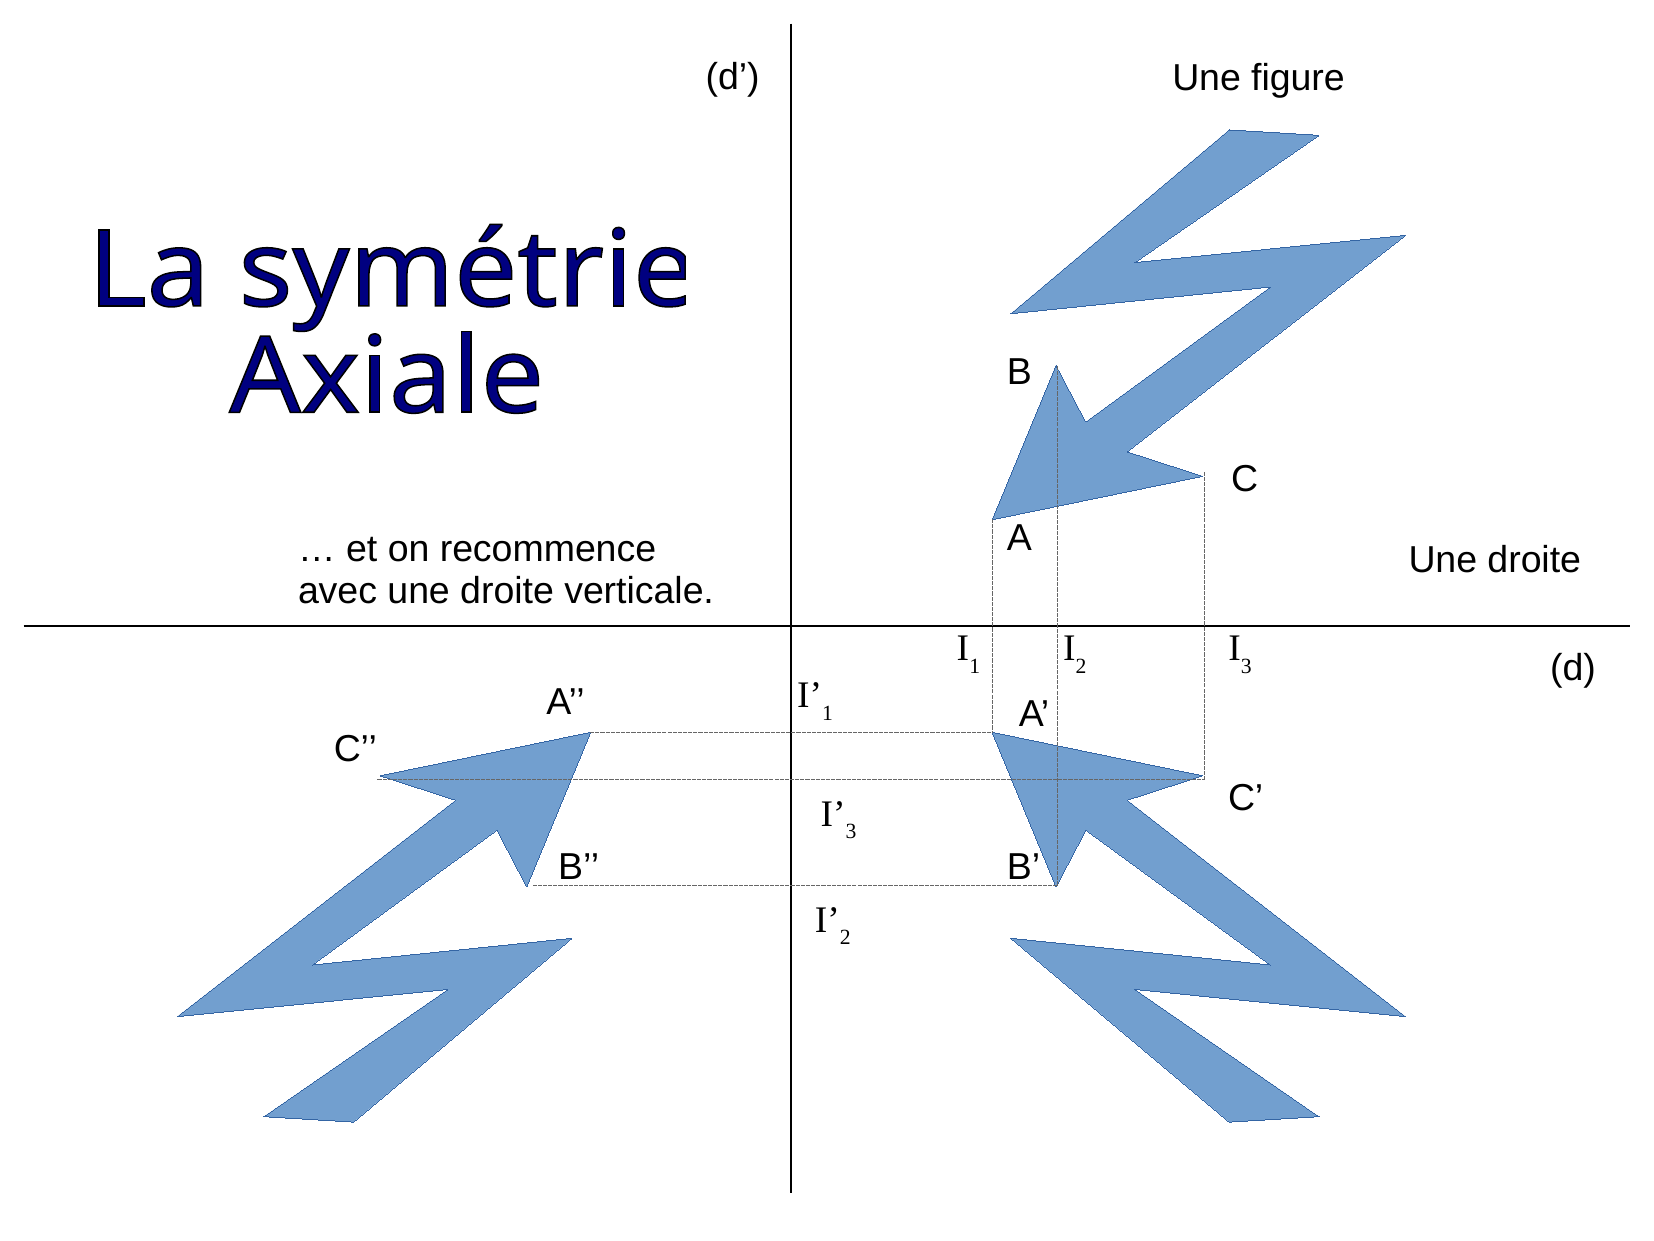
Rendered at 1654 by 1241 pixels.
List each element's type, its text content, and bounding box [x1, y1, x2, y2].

text_box La symétrie Axiale [98, 229, 144, 306]
text_box La symétrie Axiale [244, 247, 288, 307]
text_box A’’ [531, 673, 603, 732]
text_box La symétrie Axiale [567, 247, 603, 306]
text_box I’2 [791, 891, 875, 957]
text_box A [992, 508, 1063, 567]
text_box C’ [1213, 768, 1285, 827]
text_box [177, 732, 591, 1123]
text_box B’’ [543, 838, 615, 897]
text_box I2 [1039, 619, 1111, 686]
text_box La symétrie Axiale [358, 247, 446, 306]
text_box La symétrie Axiale [460, 247, 512, 307]
text_box La symétrie Axiale [369, 355, 380, 413]
text_box I’1 [779, 667, 851, 733]
text_box B [992, 343, 1063, 402]
text_box La symétrie Axiale [519, 235, 556, 307]
text_box Une droite [1393, 531, 1607, 589]
text_box La symétrie Axiale [394, 354, 443, 414]
text_box La symétrie Axiale [461, 331, 472, 413]
text_box C [1216, 449, 1288, 508]
text_box I1 [933, 619, 1004, 686]
text_box B’ [992, 838, 1063, 921]
text_box I’3 [791, 785, 886, 851]
text_box La symétrie Axiale [479, 224, 502, 242]
text_box (d’) [690, 48, 786, 119]
text_box La symétrie Axiale [639, 247, 686, 307]
text_box La symétrie Axiale [292, 248, 350, 332]
text_box La symétrie Axiale [302, 355, 359, 413]
text_box [996, 129, 1406, 508]
text_box [992, 732, 1406, 1123]
text_box (d) [1535, 638, 1630, 709]
text_box La symétrie Axiale [229, 336, 301, 413]
text_box La symétrie Axiale [613, 248, 624, 306]
text_box Une figure [1157, 49, 1371, 107]
text_box … et on recommence avec une droite verticale. [283, 519, 756, 619]
text_box La symétrie Axiale [151, 247, 201, 307]
text_box I3 [1204, 619, 1276, 686]
text_box La symétrie Axiale [486, 354, 539, 414]
text_box C’’ [318, 720, 402, 780]
text_box A’ [1003, 685, 1075, 744]
